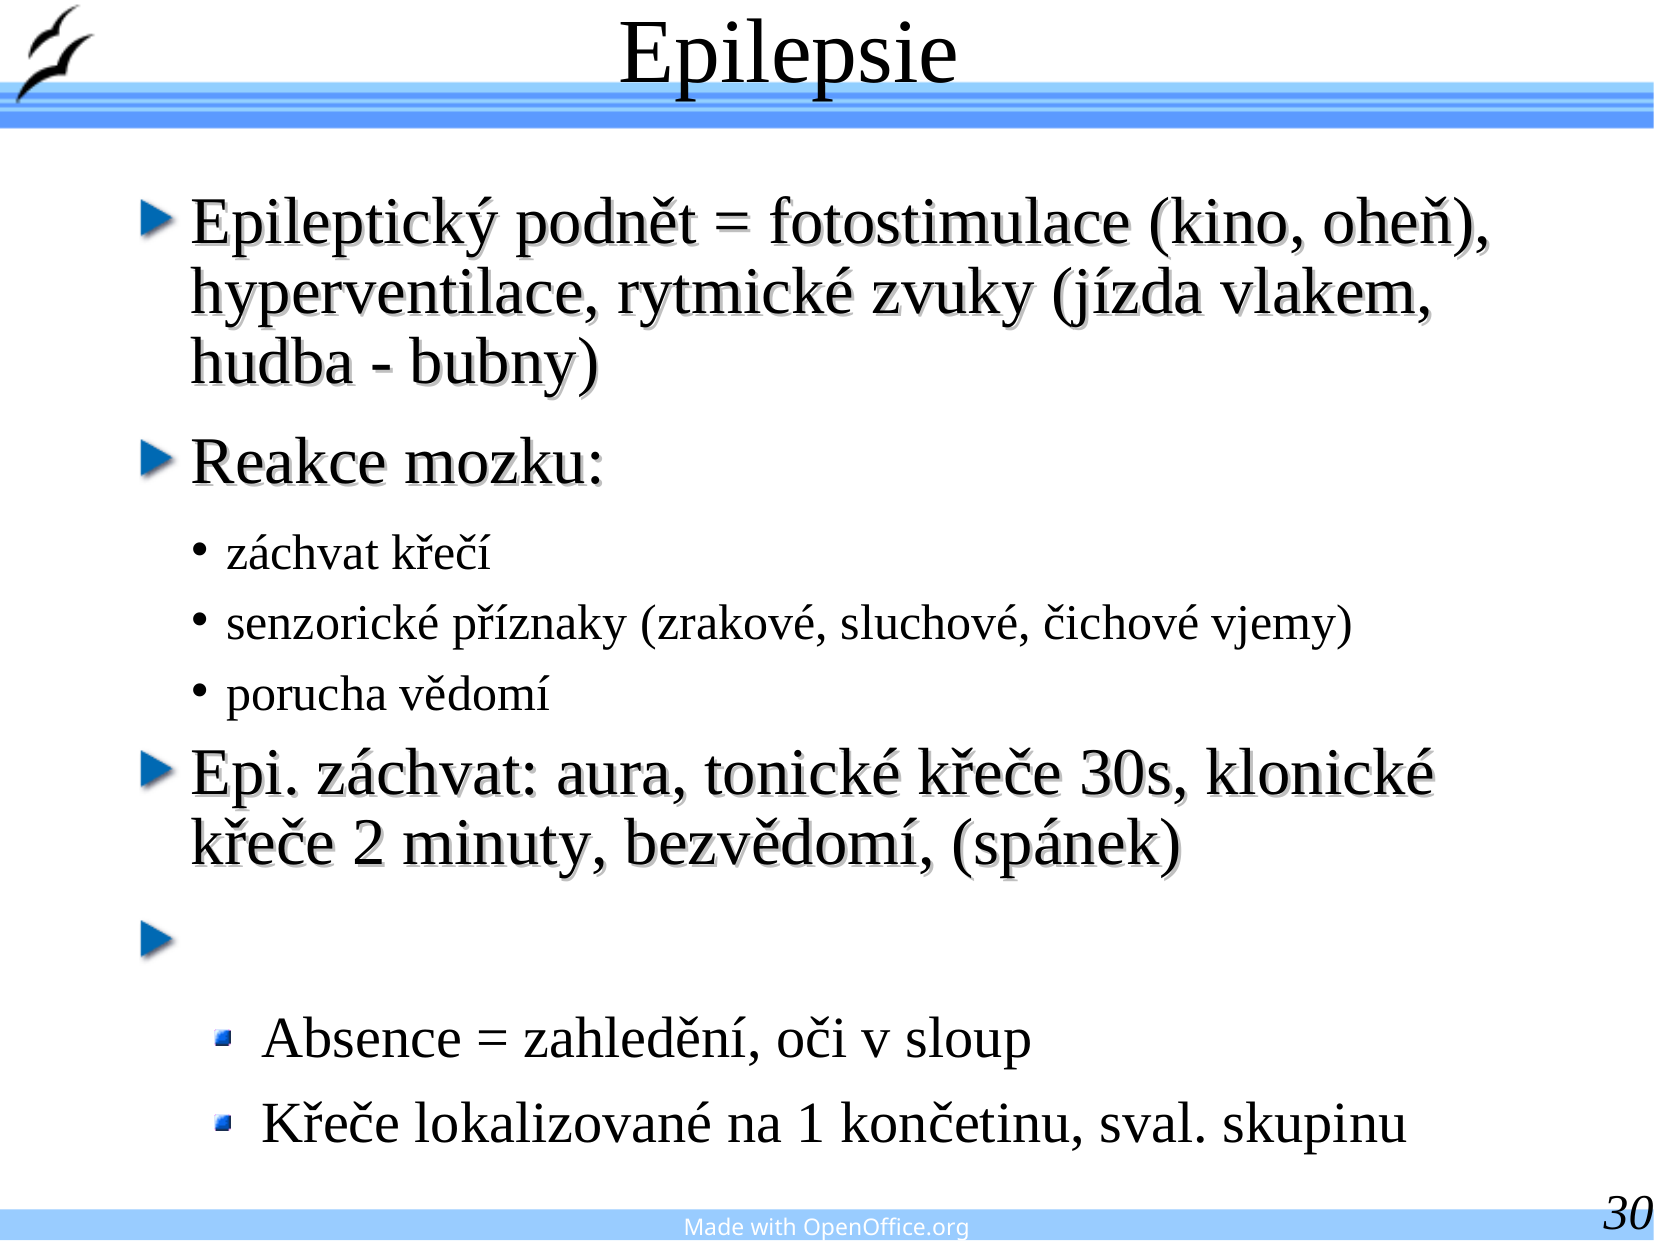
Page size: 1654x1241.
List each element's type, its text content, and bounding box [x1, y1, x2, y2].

title Epilepsie [94, 0, 1507, 107]
picture [0, 0, 1654, 133]
list Epileptický podnět = fotostimulace (kino, oheň), hyperventilace, rytmické zvuky (jízda vlakem, hudba - bubny) Reakce mozku: záchvat křečí senzorické příznaky (zrakové, sluchové, čichové vjemy) porucha vědomí Epi. záchvat: aura, tonické křeče 30s, klonické křeče 2 minuty, bezvědomí, (spánek) Absence = zahledění, oči v sloup Křeče lokalizované na 1 končetinu, sval. skupinu [120, 186, 1534, 1219]
